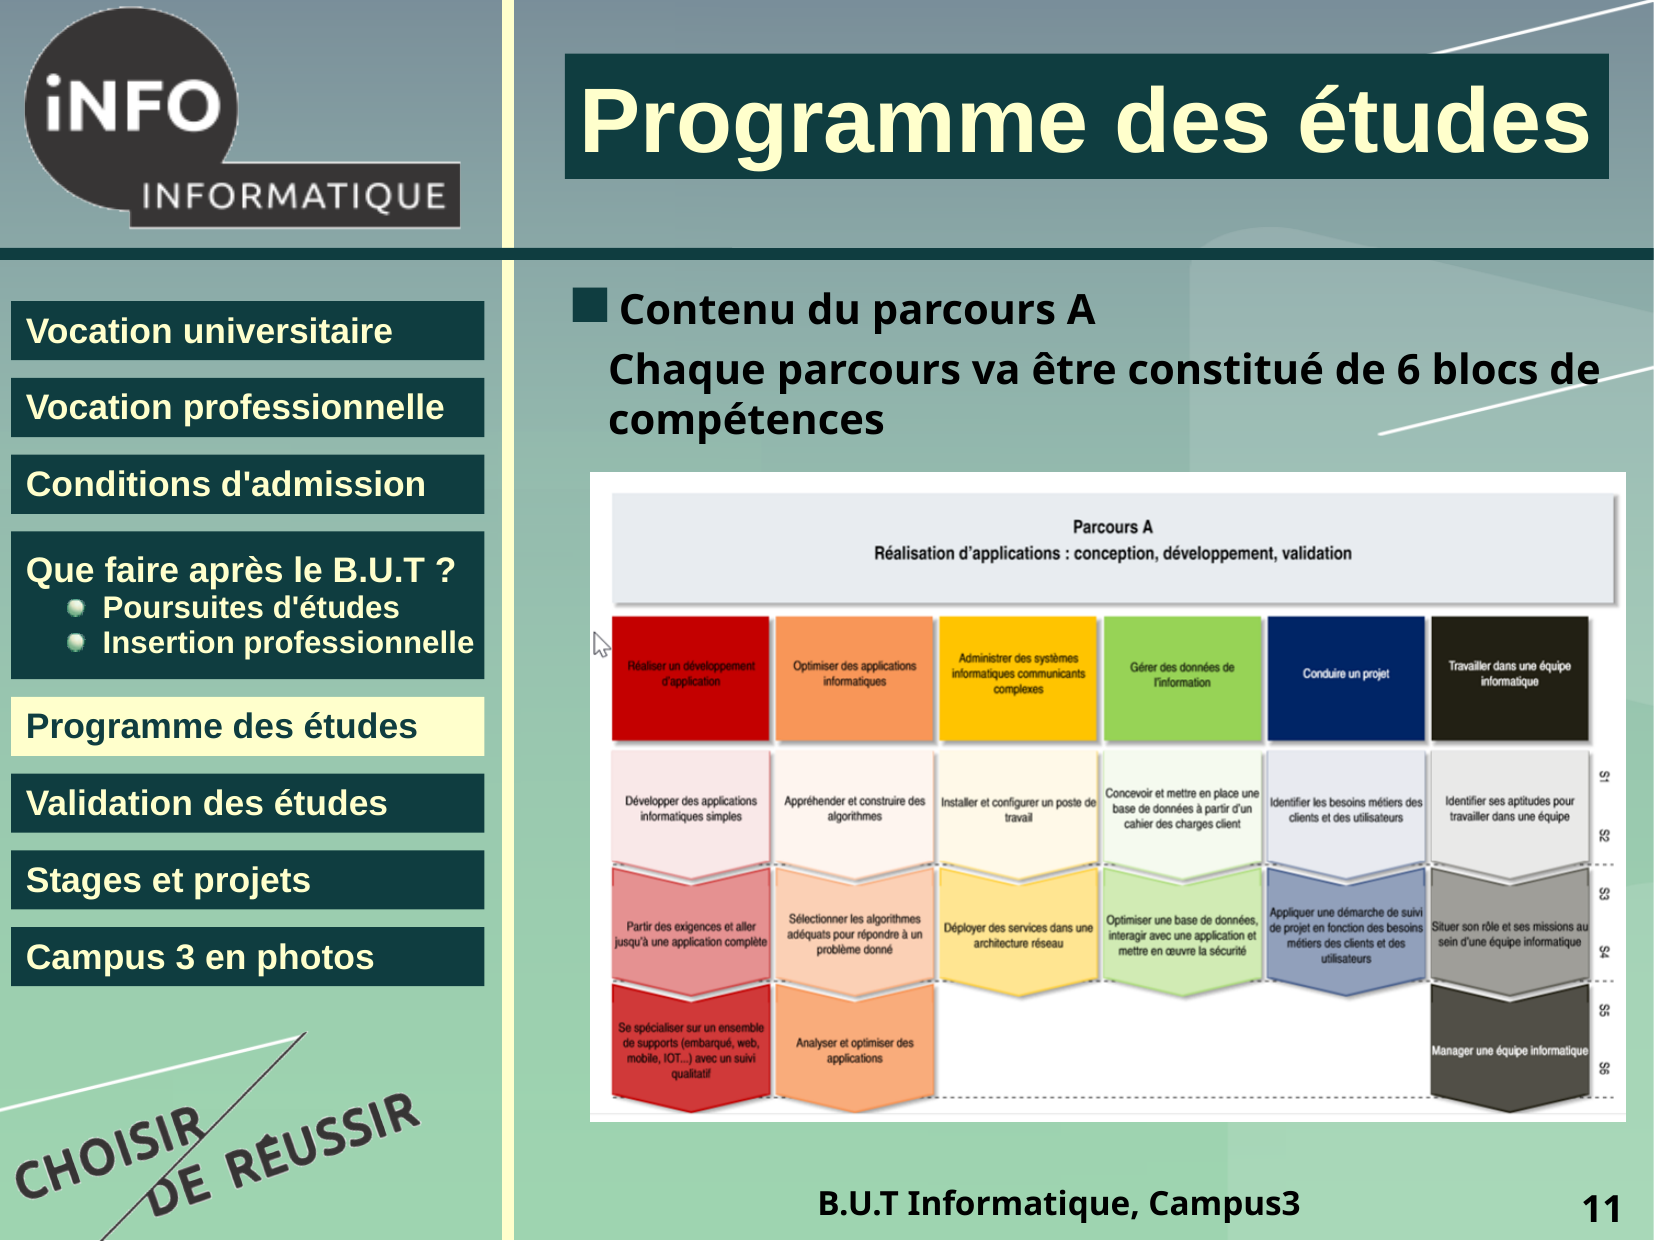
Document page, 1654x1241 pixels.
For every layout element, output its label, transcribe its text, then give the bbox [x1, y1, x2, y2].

picture [0, 0, 502, 247]
picture [514, 0, 1654, 248]
text_box Stages et projets [11, 850, 485, 910]
text_box Vocation professionnelle [11, 377, 485, 438]
text_box Programme des études [564, 53, 1609, 179]
text_box Validation des études [11, 773, 485, 833]
picture [514, 260, 1654, 1240]
text_box Campus 3 en photos [11, 927, 485, 987]
text_box Que faire après le B.U.T ? Poursuites d'études Insertion professionnelle [11, 531, 485, 680]
text_box Vocation universitaire [11, 301, 485, 361]
picture [0, 260, 502, 1241]
text_box Contenu du parcours A Chaque parcours va être constitué de 6 blocs de compétences [557, 184, 1619, 426]
text_box Programme des études [11, 696, 485, 756]
text_box Conditions d'admission [11, 454, 485, 514]
